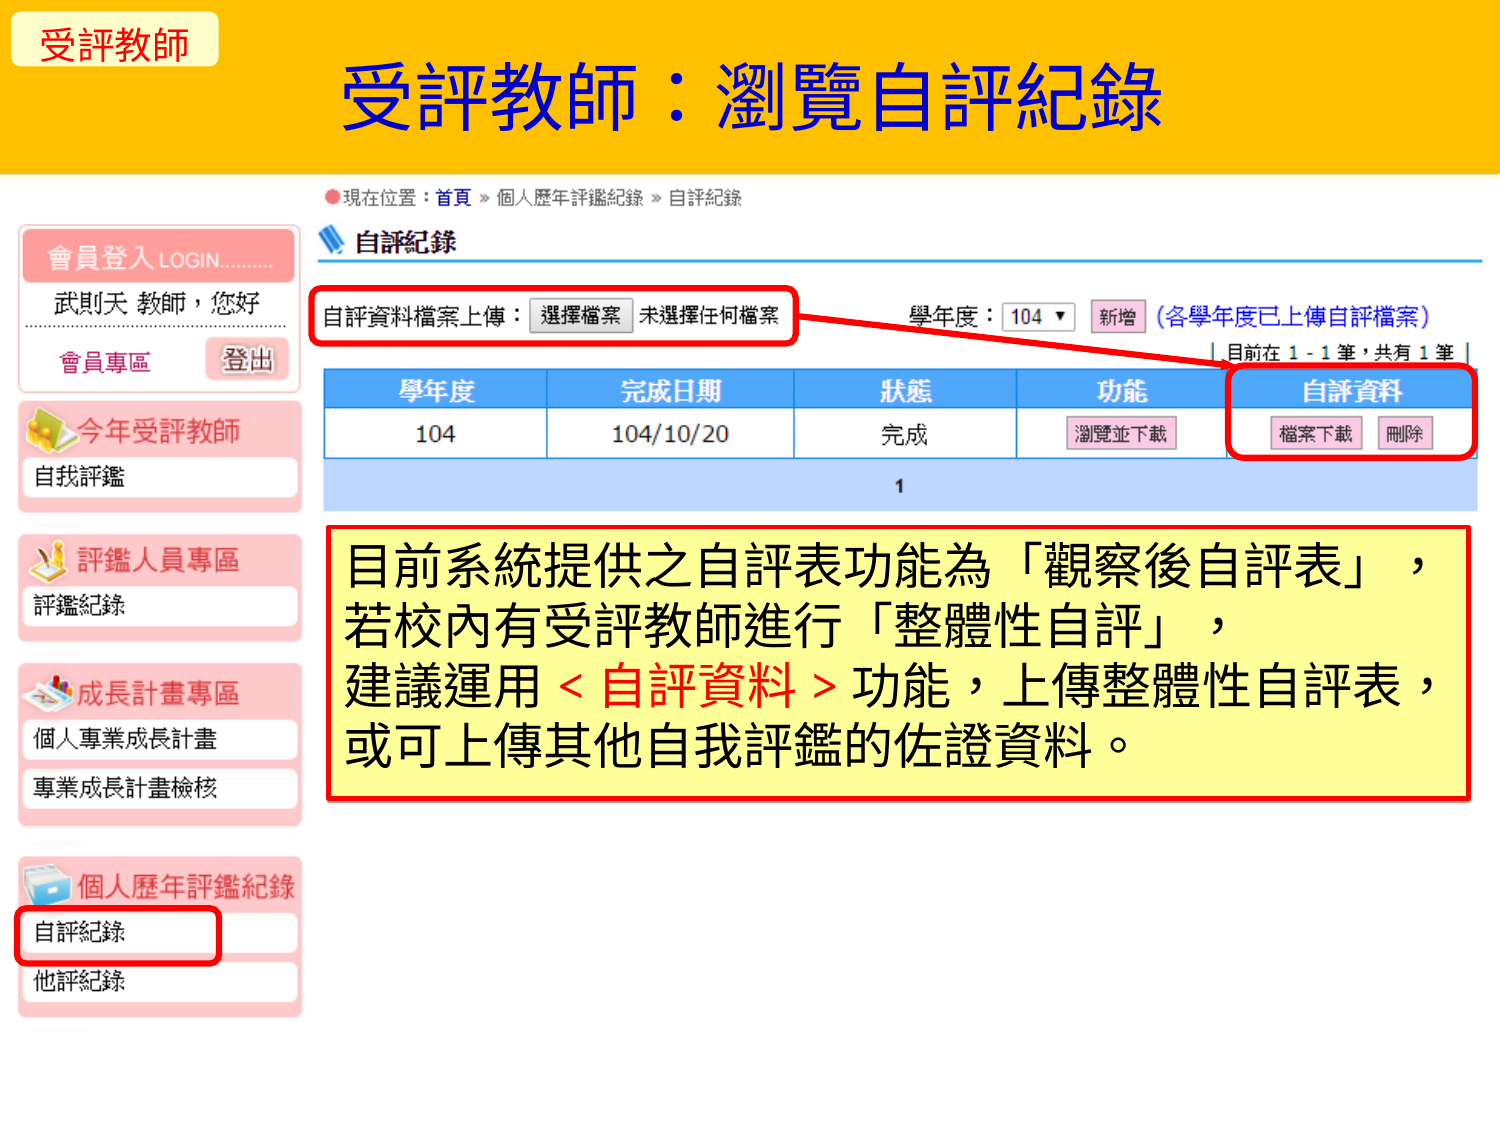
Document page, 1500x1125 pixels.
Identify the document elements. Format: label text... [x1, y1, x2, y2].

text_box 受評教師 [11, 11, 219, 67]
picture [0, 177, 1500, 1125]
text_box 受評教師：瀏覽自評紀錄 [55, 42, 1450, 149]
text_box 目前系統提供之自評表功能為「觀察後自評表」， 若校內有受評教師進行「整體性自評」， 建議運用<自評資料>功能，上傳整體性自評表， 或可上傳其他自我評鑑的佐證資料。 [329, 527, 1468, 799]
text_box [0, 0, 1500, 173]
